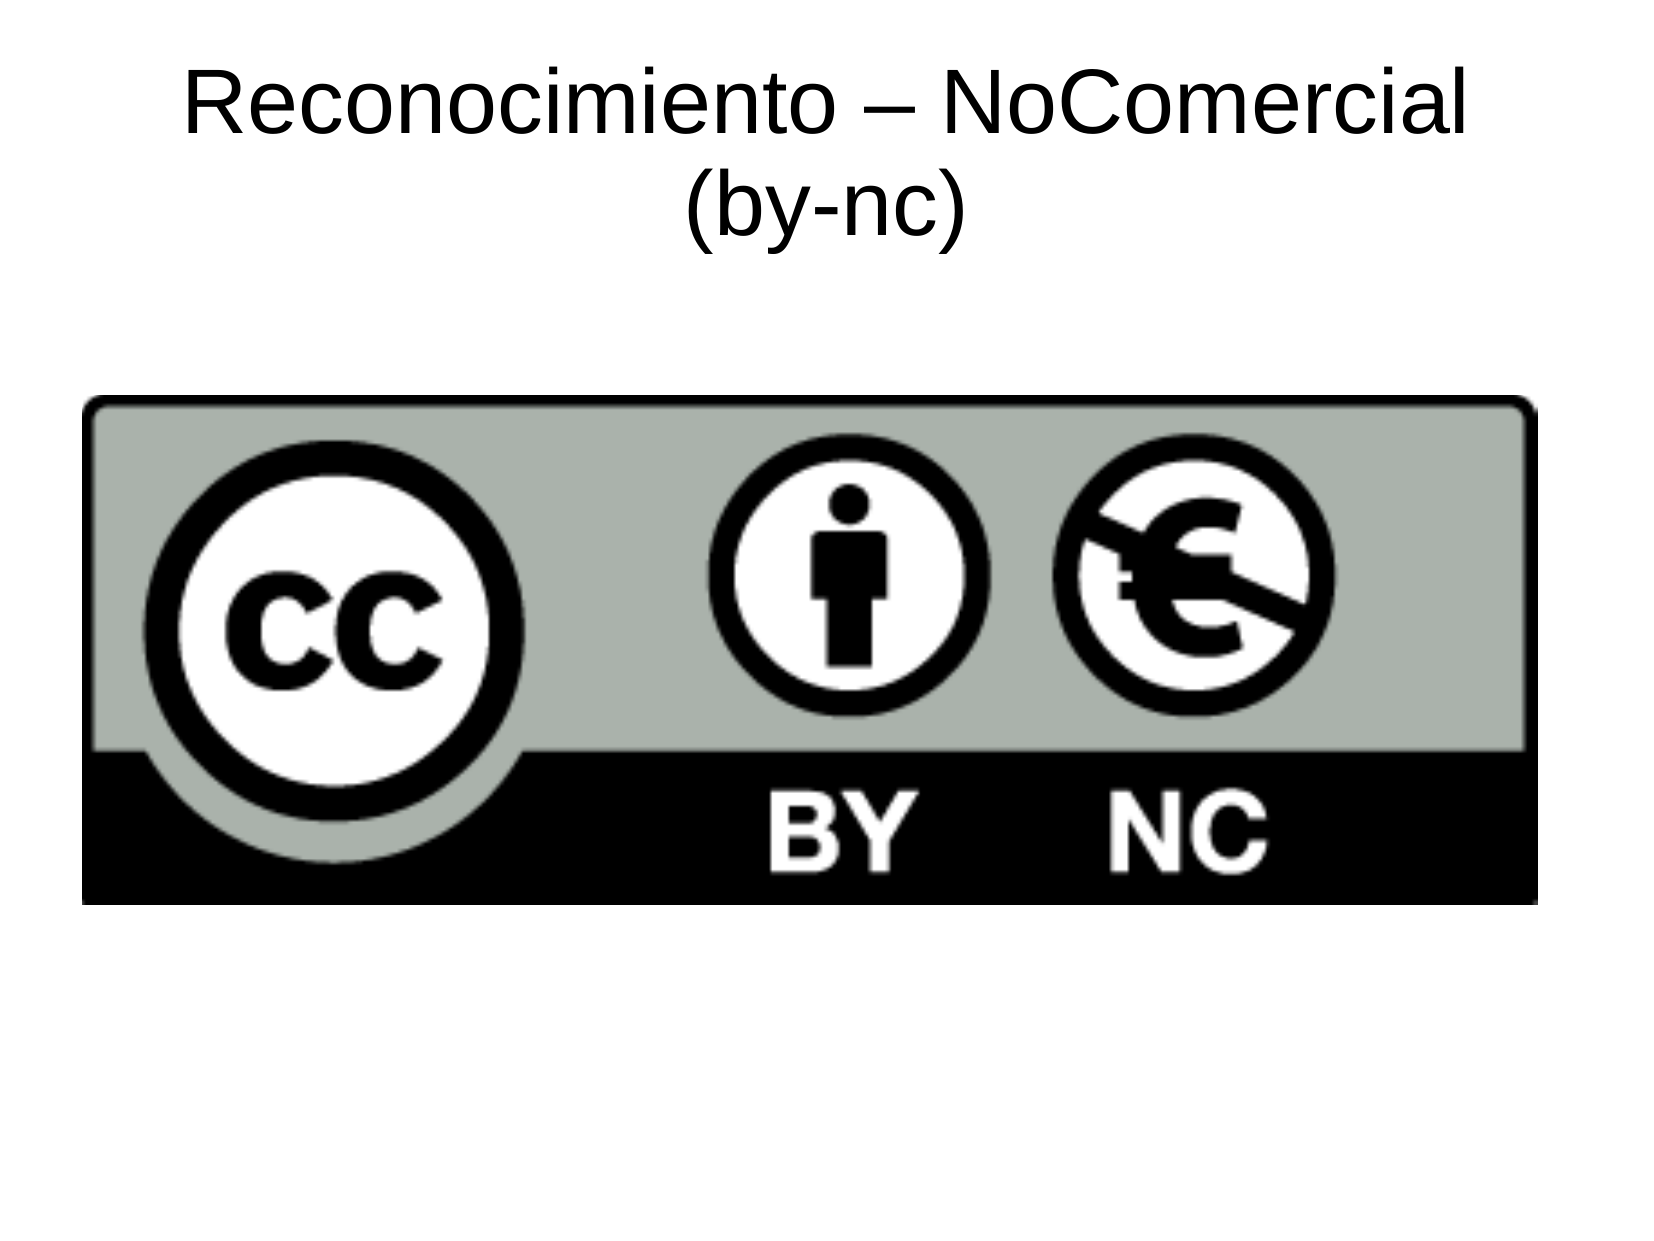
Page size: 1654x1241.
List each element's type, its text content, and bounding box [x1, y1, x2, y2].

title Reconocimiento – NoComercial (by-nc) [82, 49, 1571, 257]
picture [82, 395, 1538, 905]
